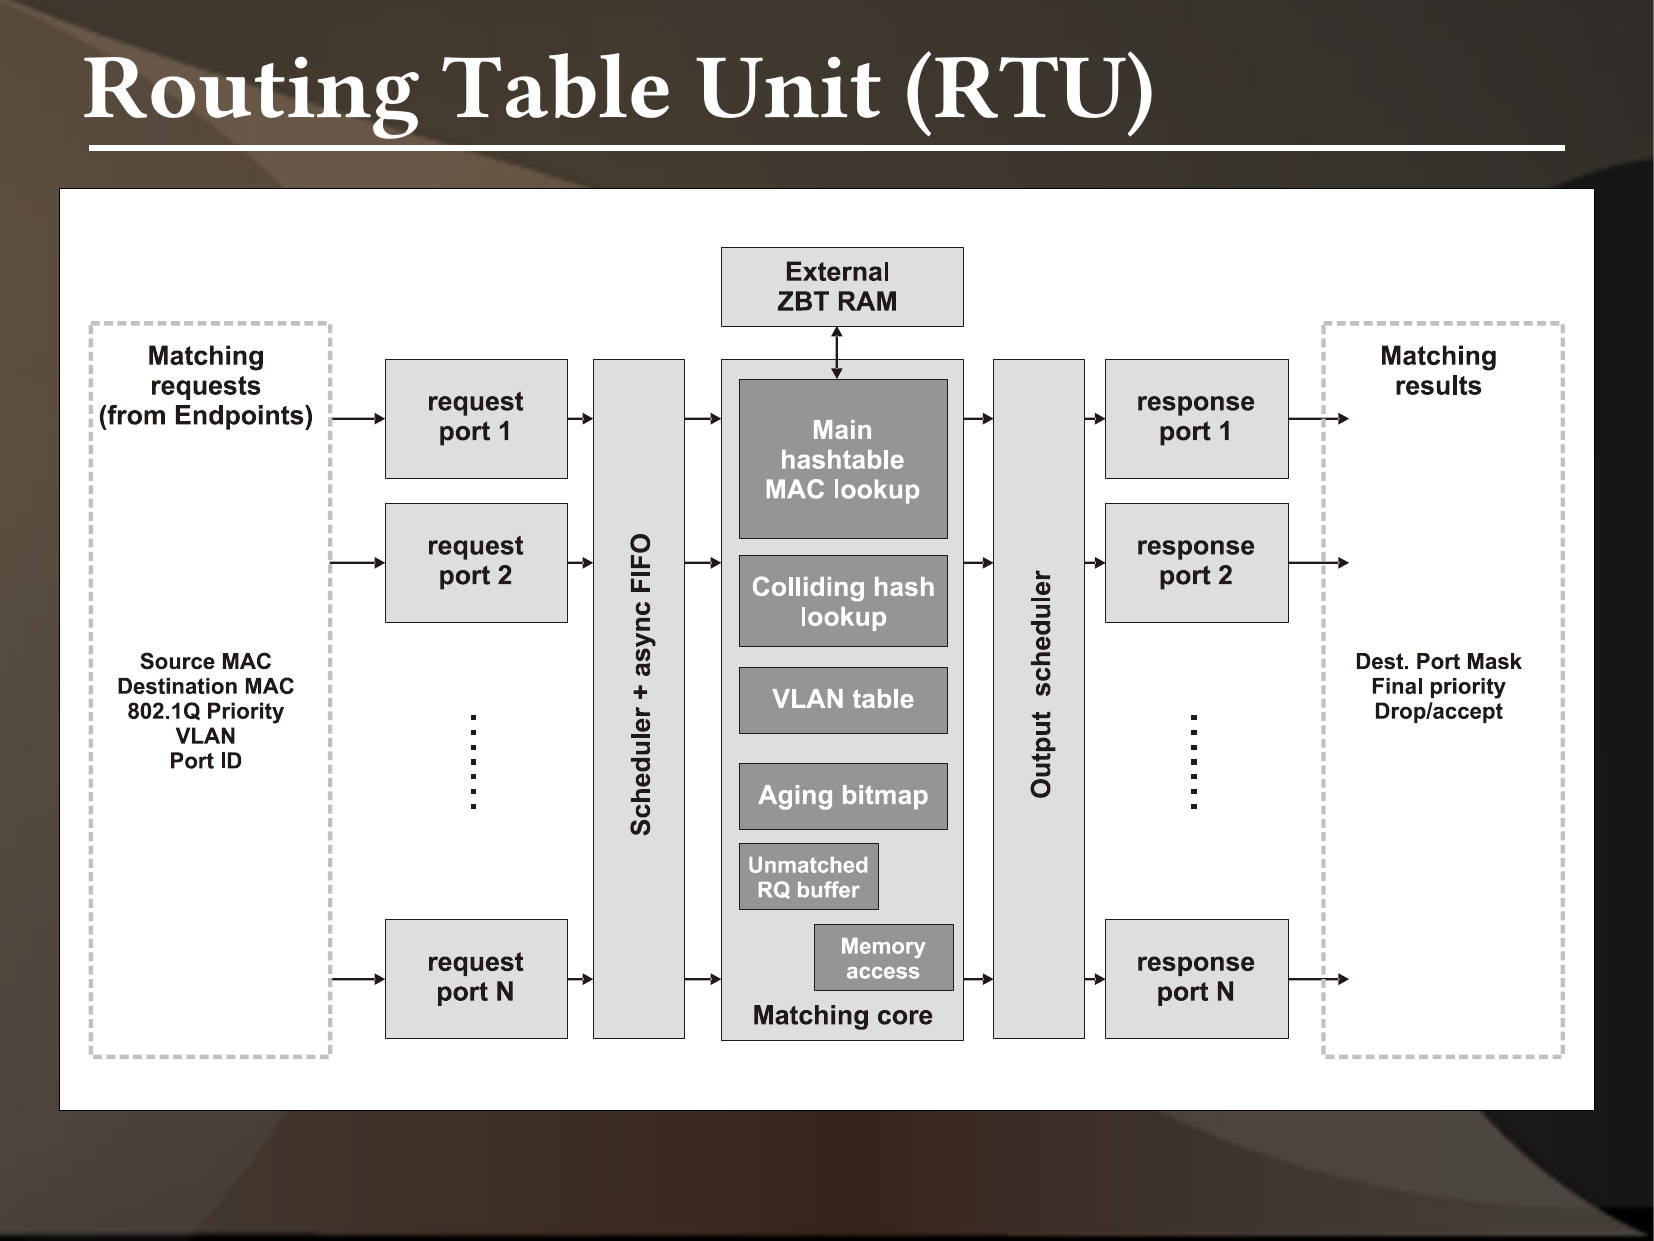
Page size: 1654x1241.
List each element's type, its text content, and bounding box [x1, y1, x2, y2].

title Routing Table Unit (RTU) [82, 35, 1571, 140]
text_box [59, 188, 1595, 1111]
picture [0, 0, 1654, 1241]
